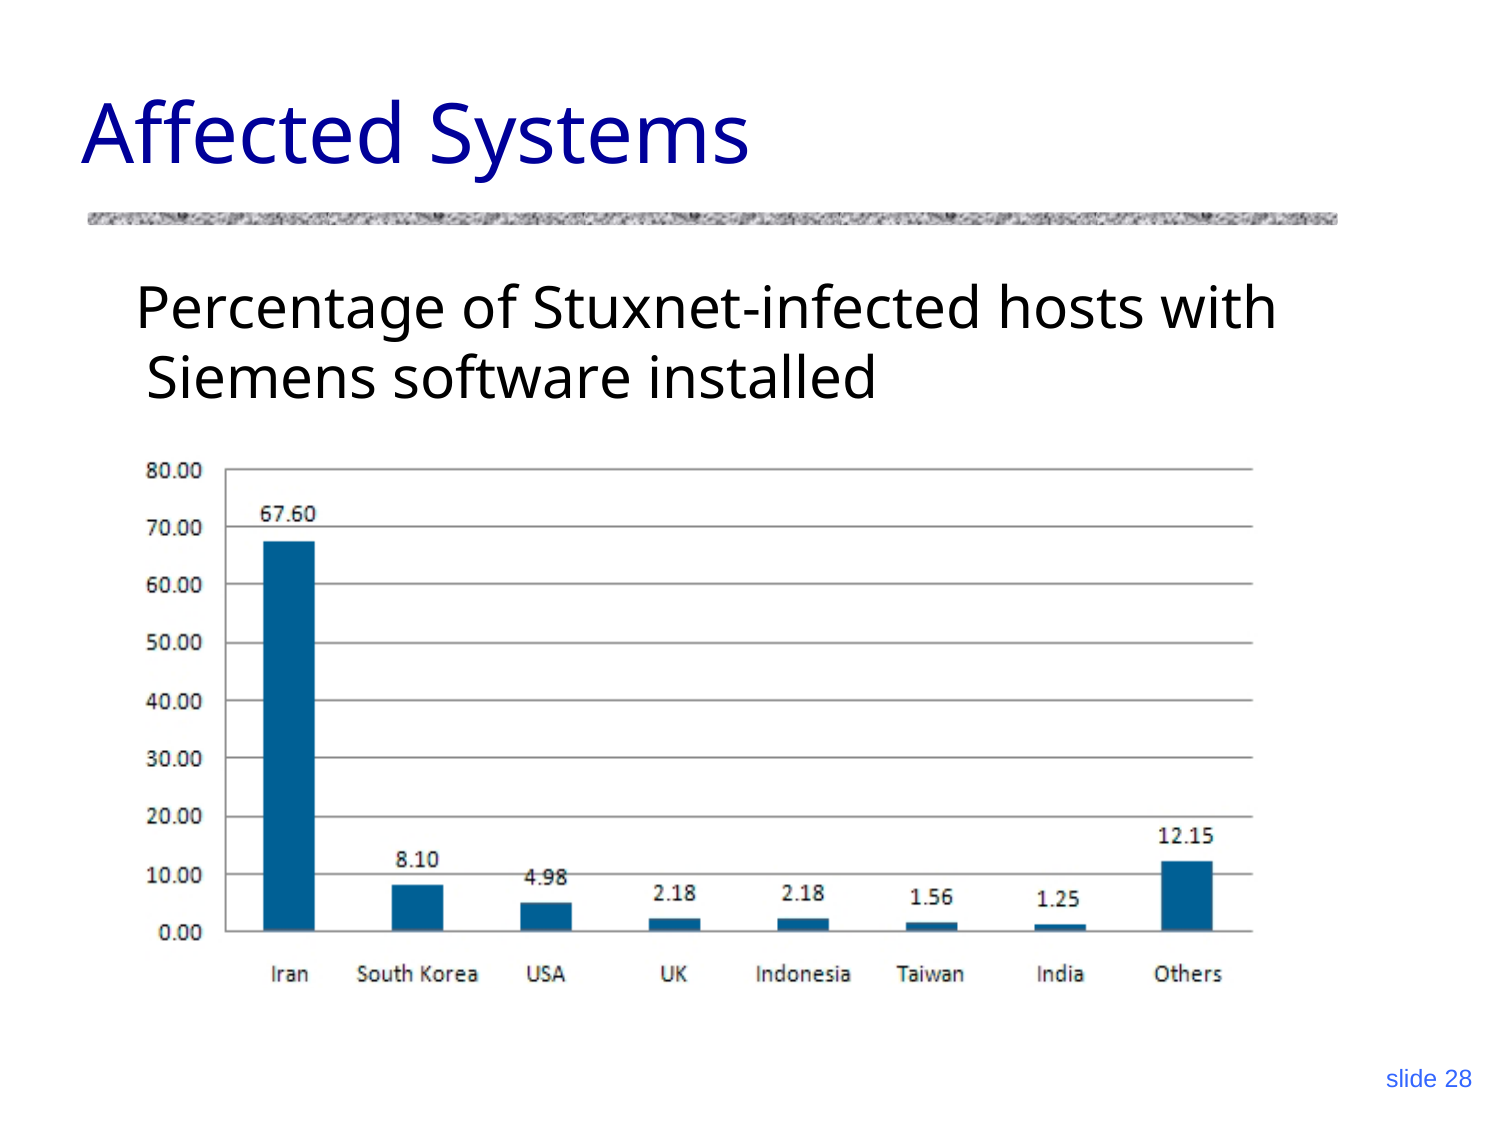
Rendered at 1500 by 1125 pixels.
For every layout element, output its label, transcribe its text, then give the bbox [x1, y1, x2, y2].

picture [137, 450, 1258, 988]
text_box slide <number> [1174, 1025, 1488, 1101]
list Percentage of Stuxnet-infected hosts with Siemens software installed [74, 262, 1417, 994]
title Affected Systems [66, 37, 1342, 188]
picture [87, 212, 1338, 226]
